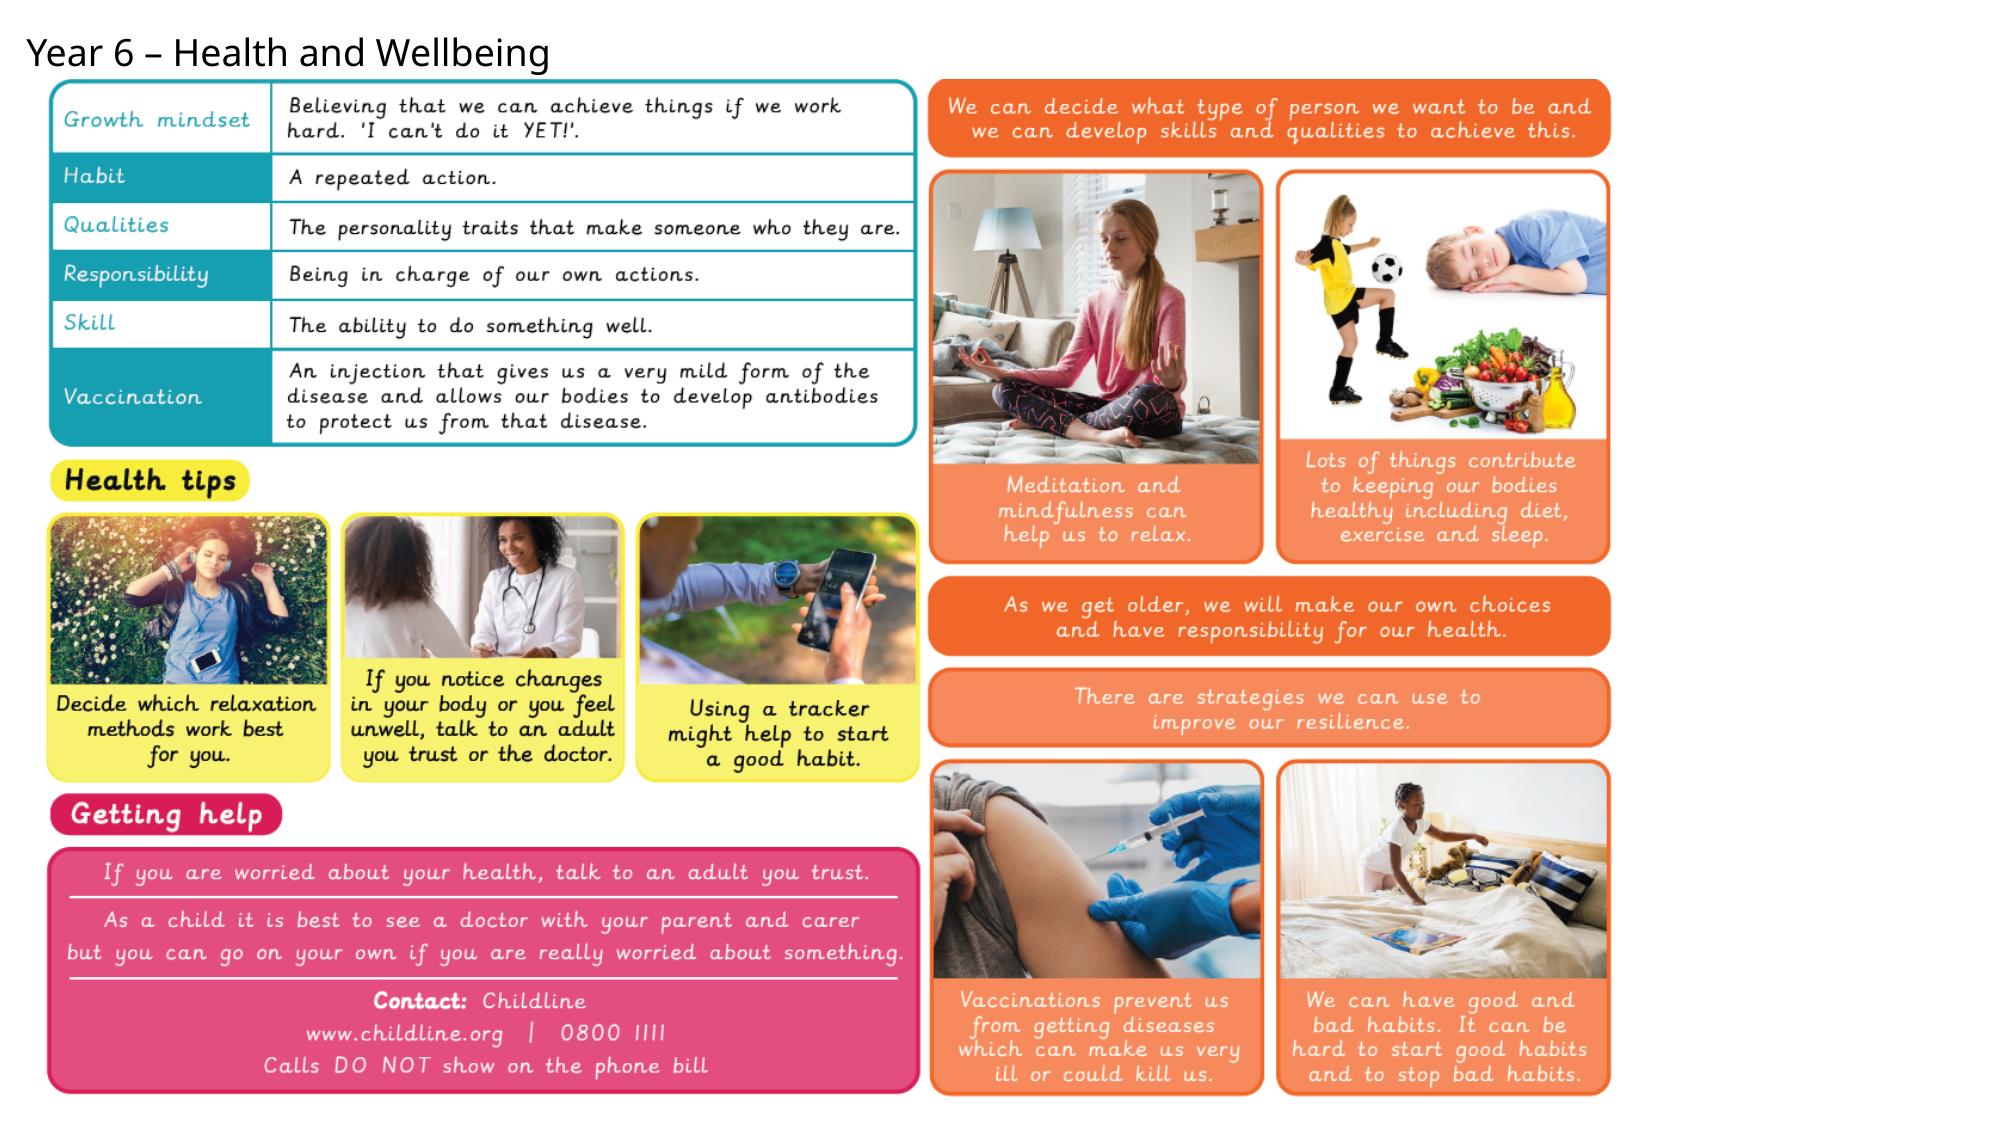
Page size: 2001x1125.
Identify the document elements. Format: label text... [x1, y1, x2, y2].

title Year 6 – Health and Wellbeing [11, 14, 689, 94]
picture [41, 79, 1620, 1111]
